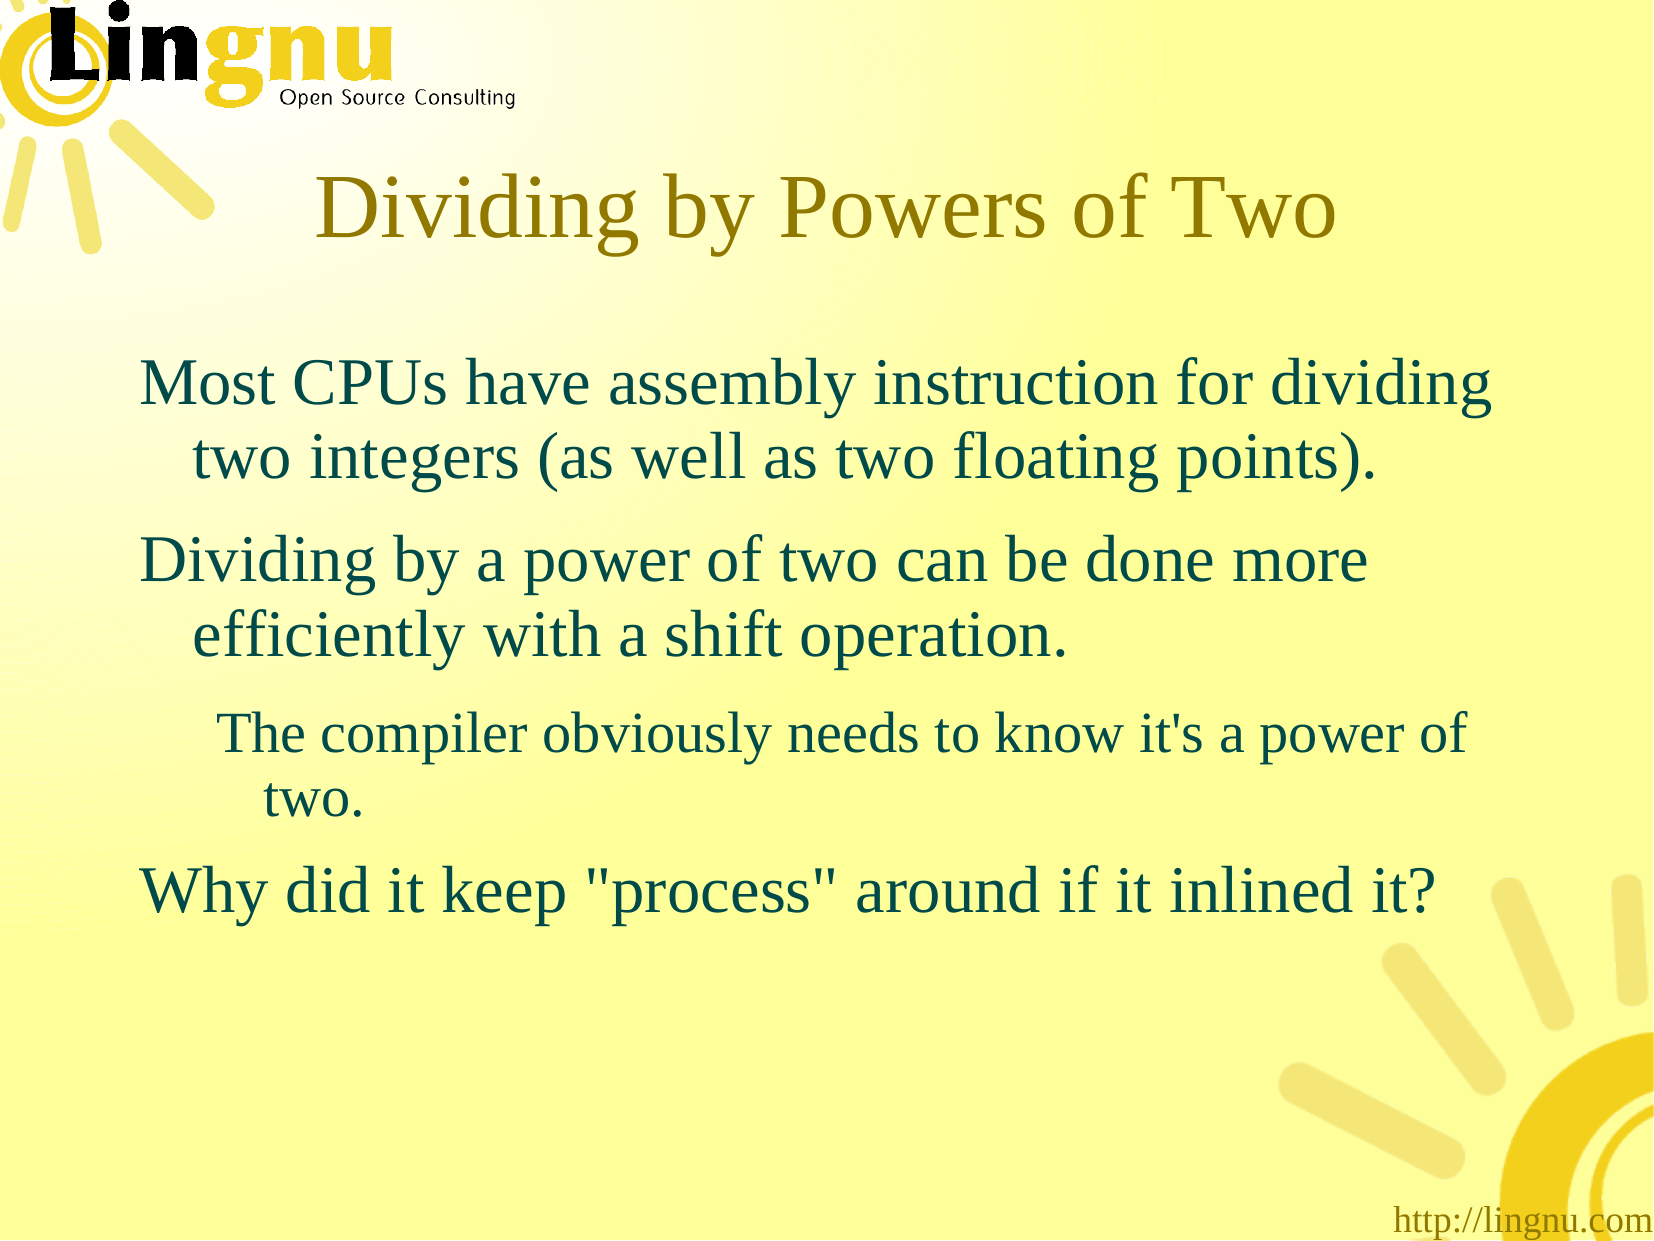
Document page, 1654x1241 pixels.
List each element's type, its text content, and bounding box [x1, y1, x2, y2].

picture [1256, 871, 1654, 1241]
title Dividing by Powers of Two [121, 102, 1534, 311]
picture [0, 0, 516, 256]
list Most CPUs have assembly instruction for dividing two integers (as well as two floating points). Dividing by a power of two can be done more efficiently with a shift operation. The compiler obviously needs to know it's a power of two. Why did it keep "process" around if it inlined it? [121, 344, 1534, 1127]
